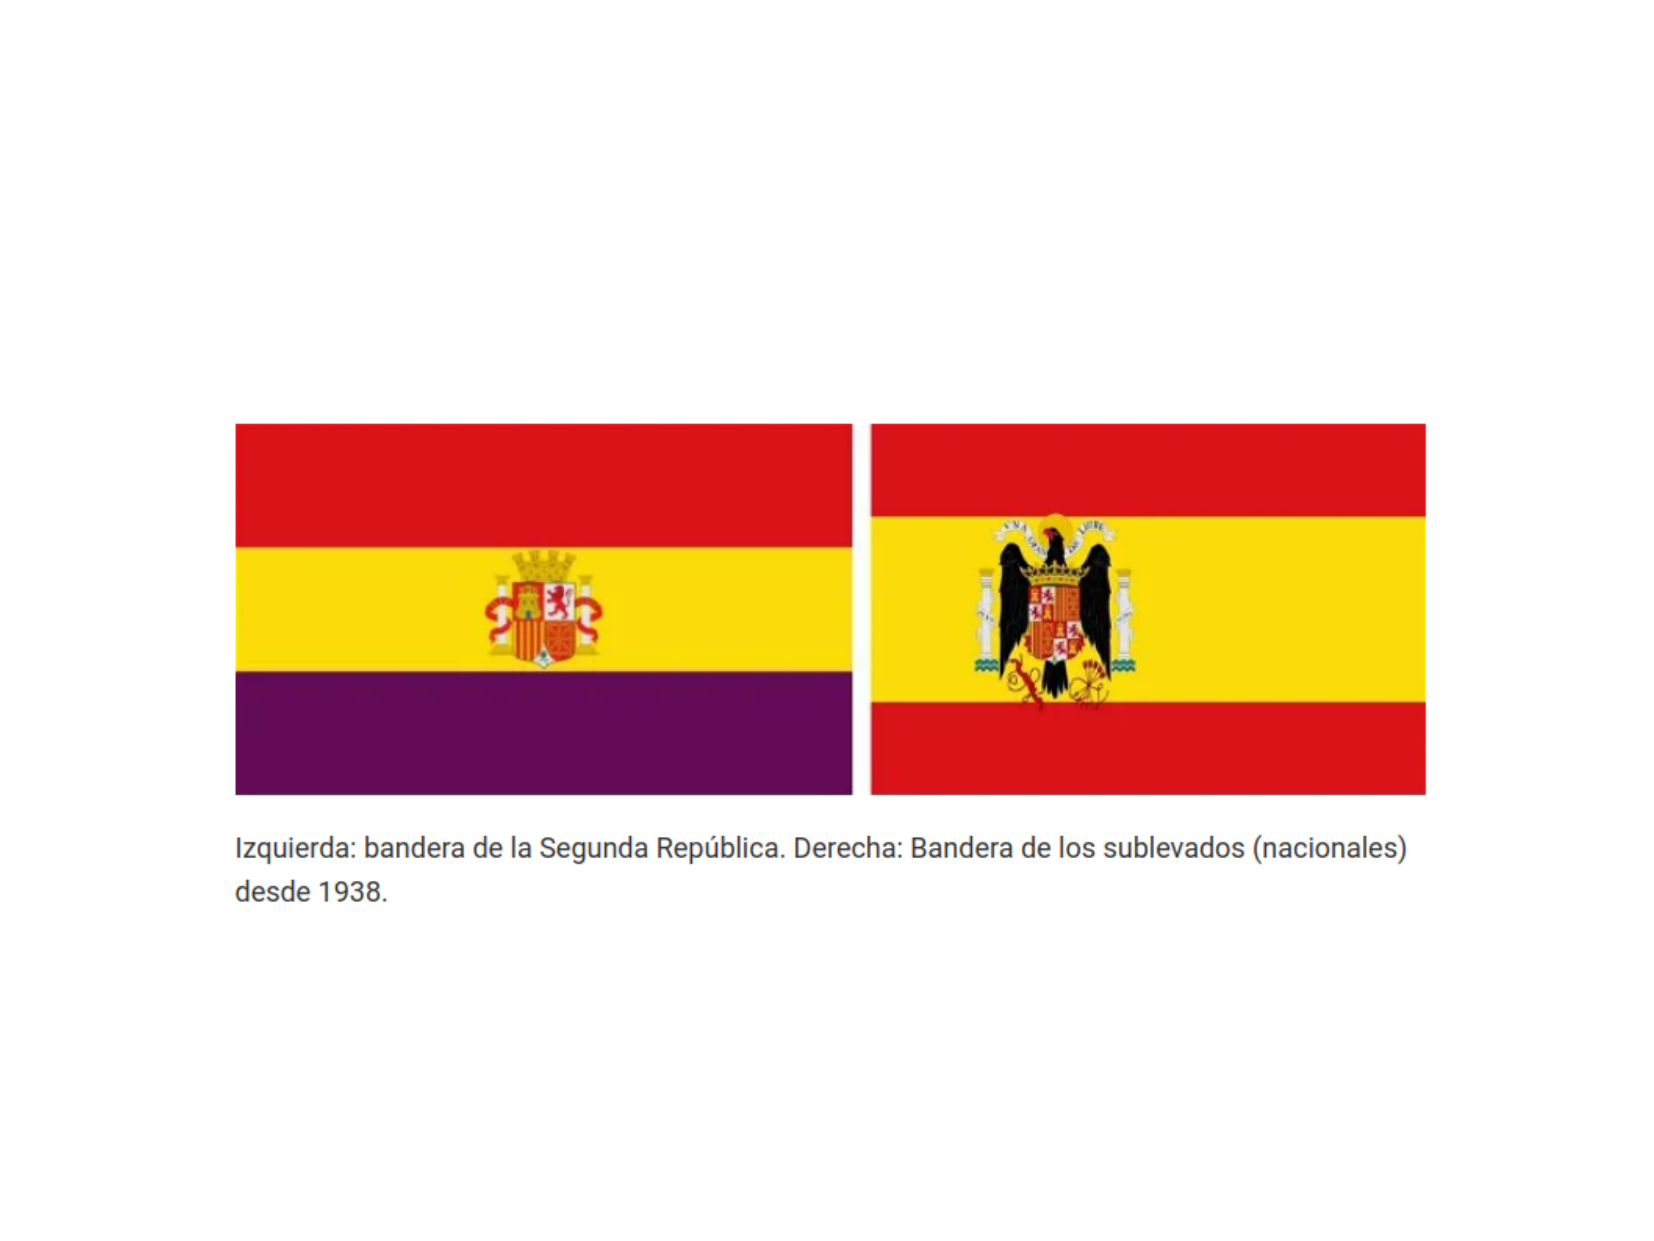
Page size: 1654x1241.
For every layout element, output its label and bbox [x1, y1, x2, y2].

picture [203, 399, 1459, 916]
